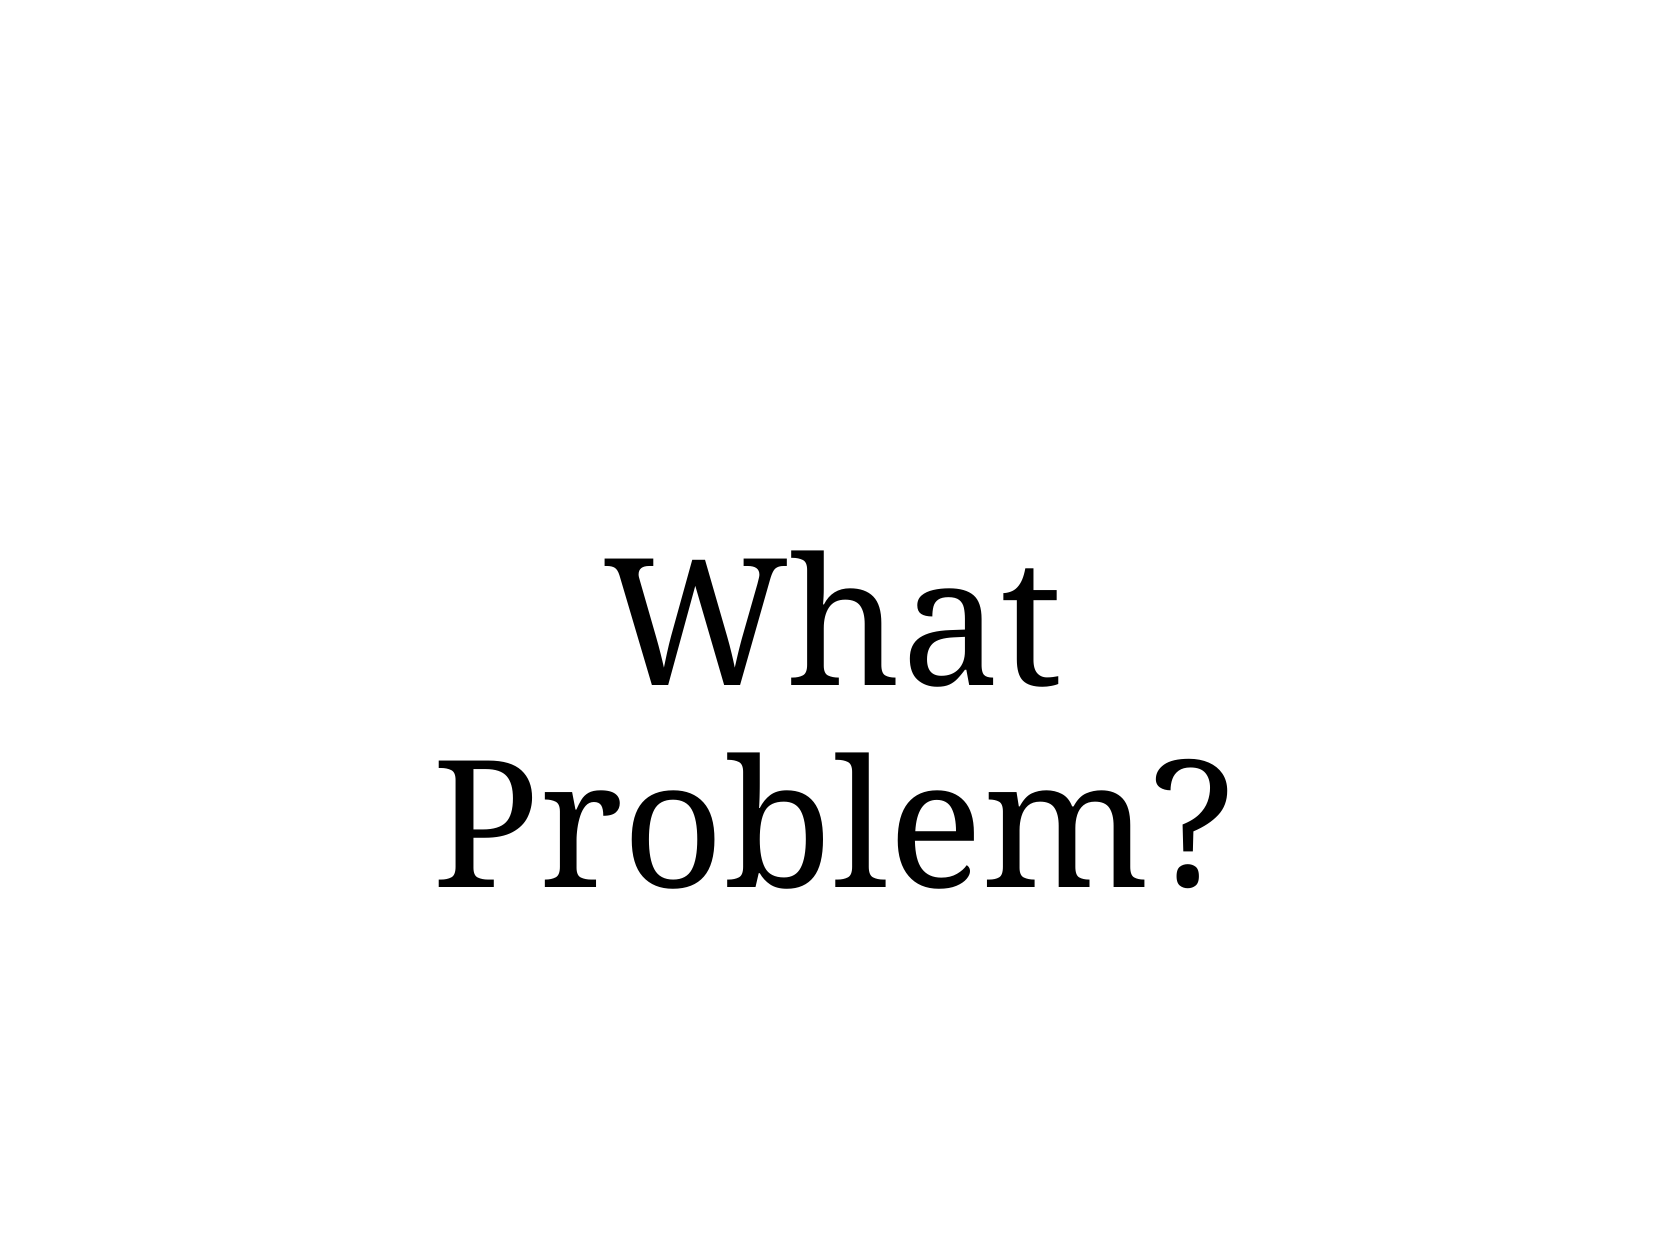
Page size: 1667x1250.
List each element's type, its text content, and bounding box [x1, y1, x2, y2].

text_box What Problem? [204, 523, 1462, 928]
